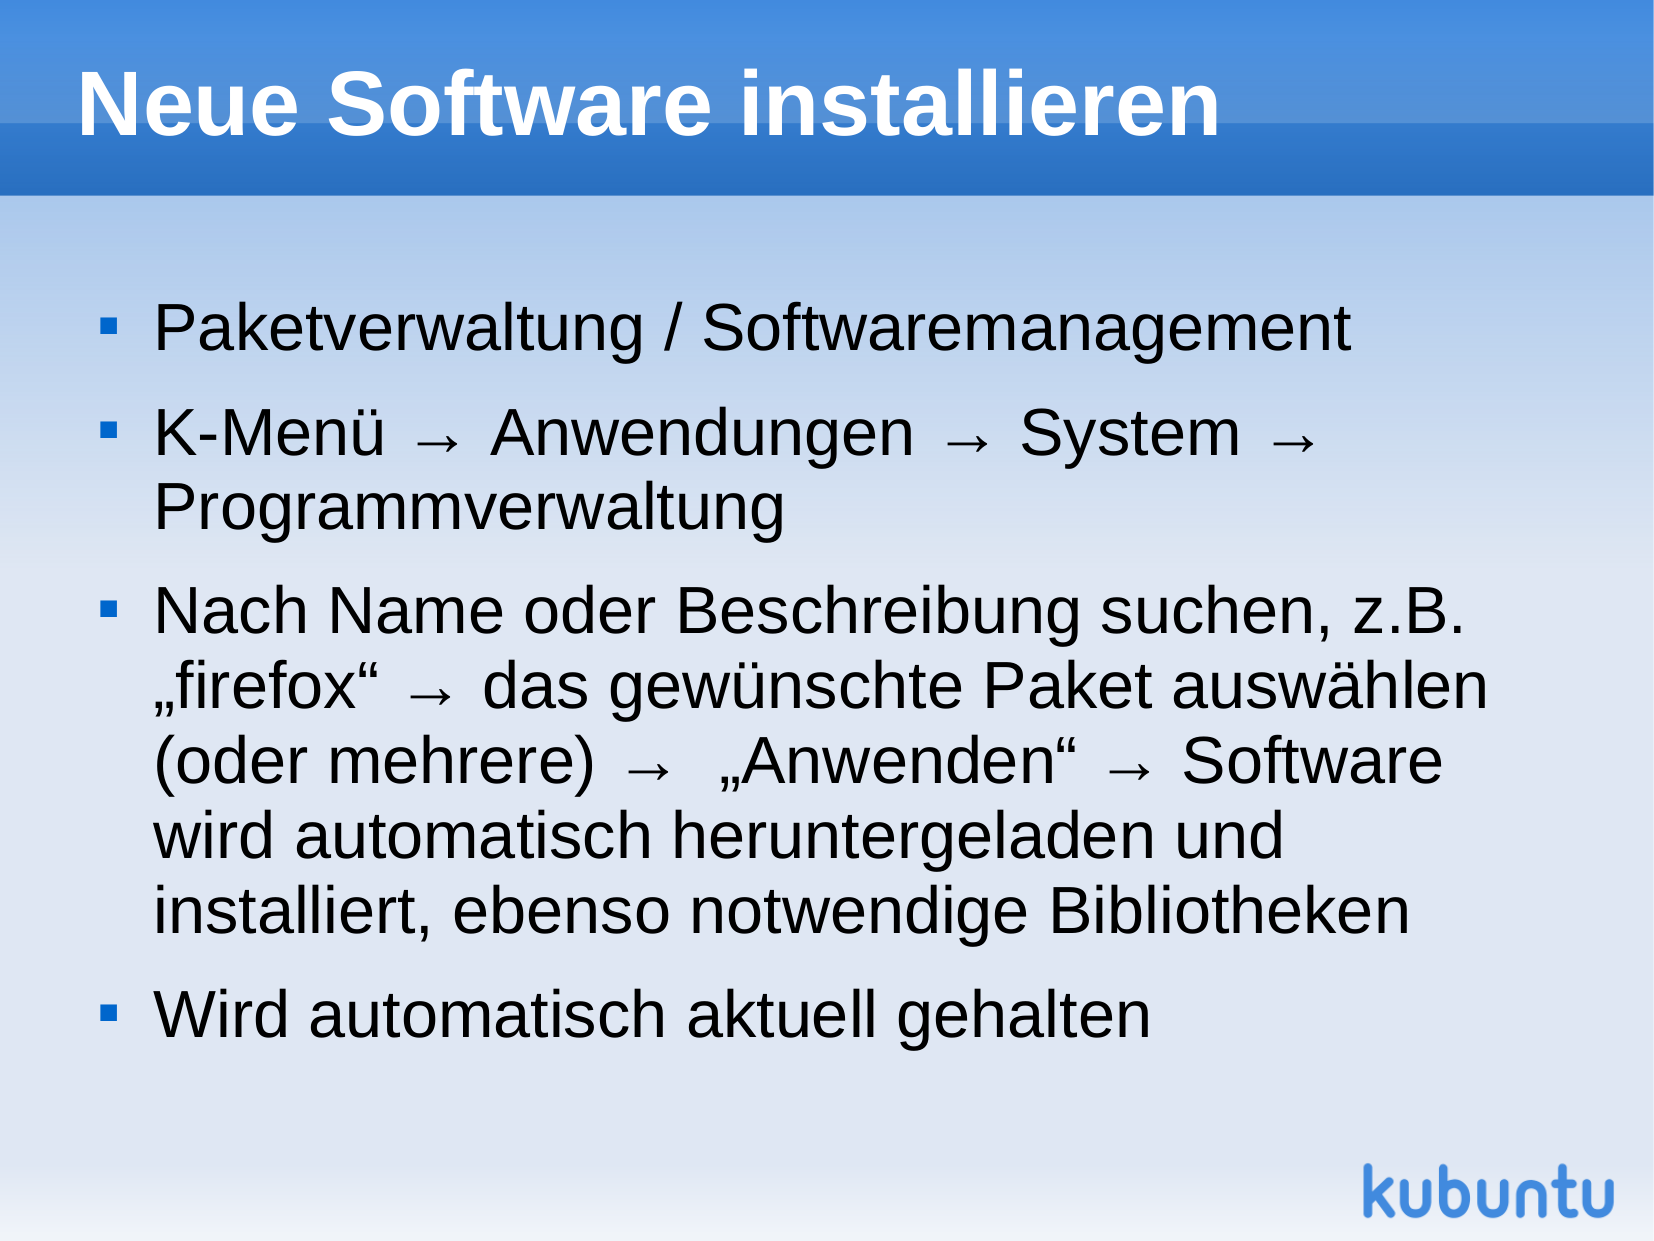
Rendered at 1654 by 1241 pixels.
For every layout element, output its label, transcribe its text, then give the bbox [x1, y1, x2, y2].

list Paketverwaltung / Softwaremanagement K-Menü → Anwendungen → System → Programmverwaltung Nach Name oder Beschreibung suchen, z.B. „firefox“ → das gewünschte Paket auswählen (oder mehrere) → „Anwenden“ → Software wird automatisch heruntergeladen und installiert, ebenso notwendige Bibliotheken Wird automatisch aktuell gehalten [82, 290, 1571, 1109]
picture [0, 0, 1654, 1241]
title Neue Software installieren [76, 0, 1565, 208]
